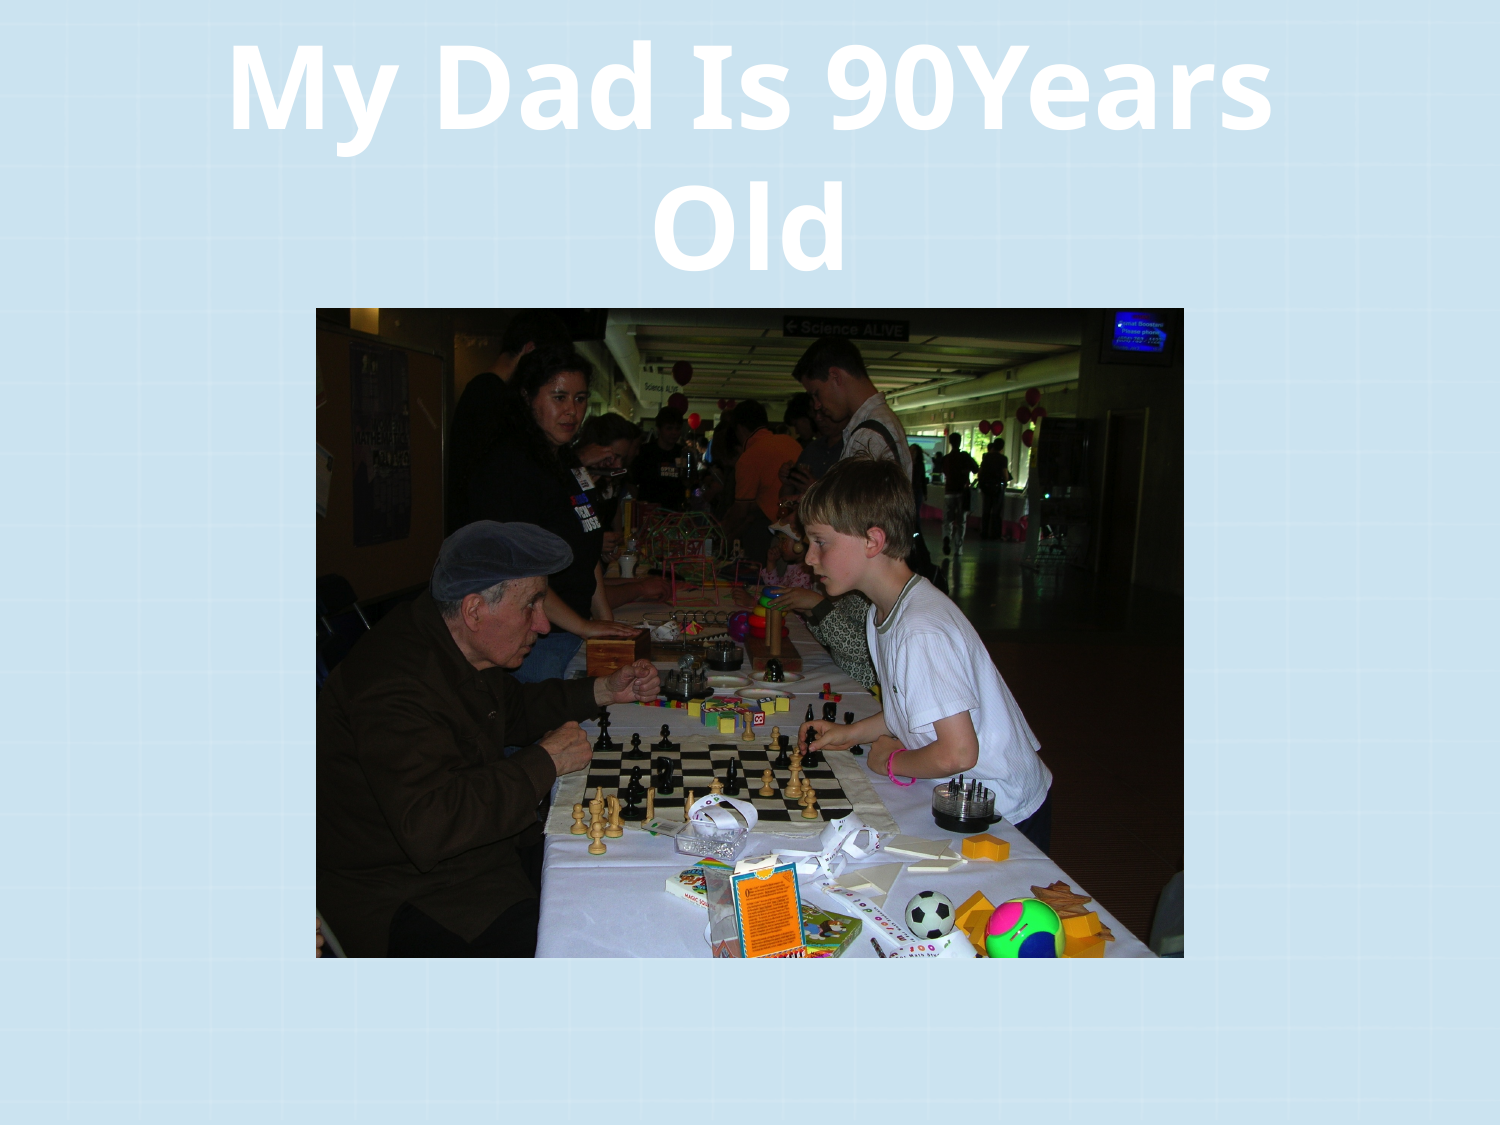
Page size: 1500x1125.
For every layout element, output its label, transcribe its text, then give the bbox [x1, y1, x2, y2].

picture [0, 0, 1500, 1125]
title My Dad Is 90Years Old [127, 17, 1372, 289]
